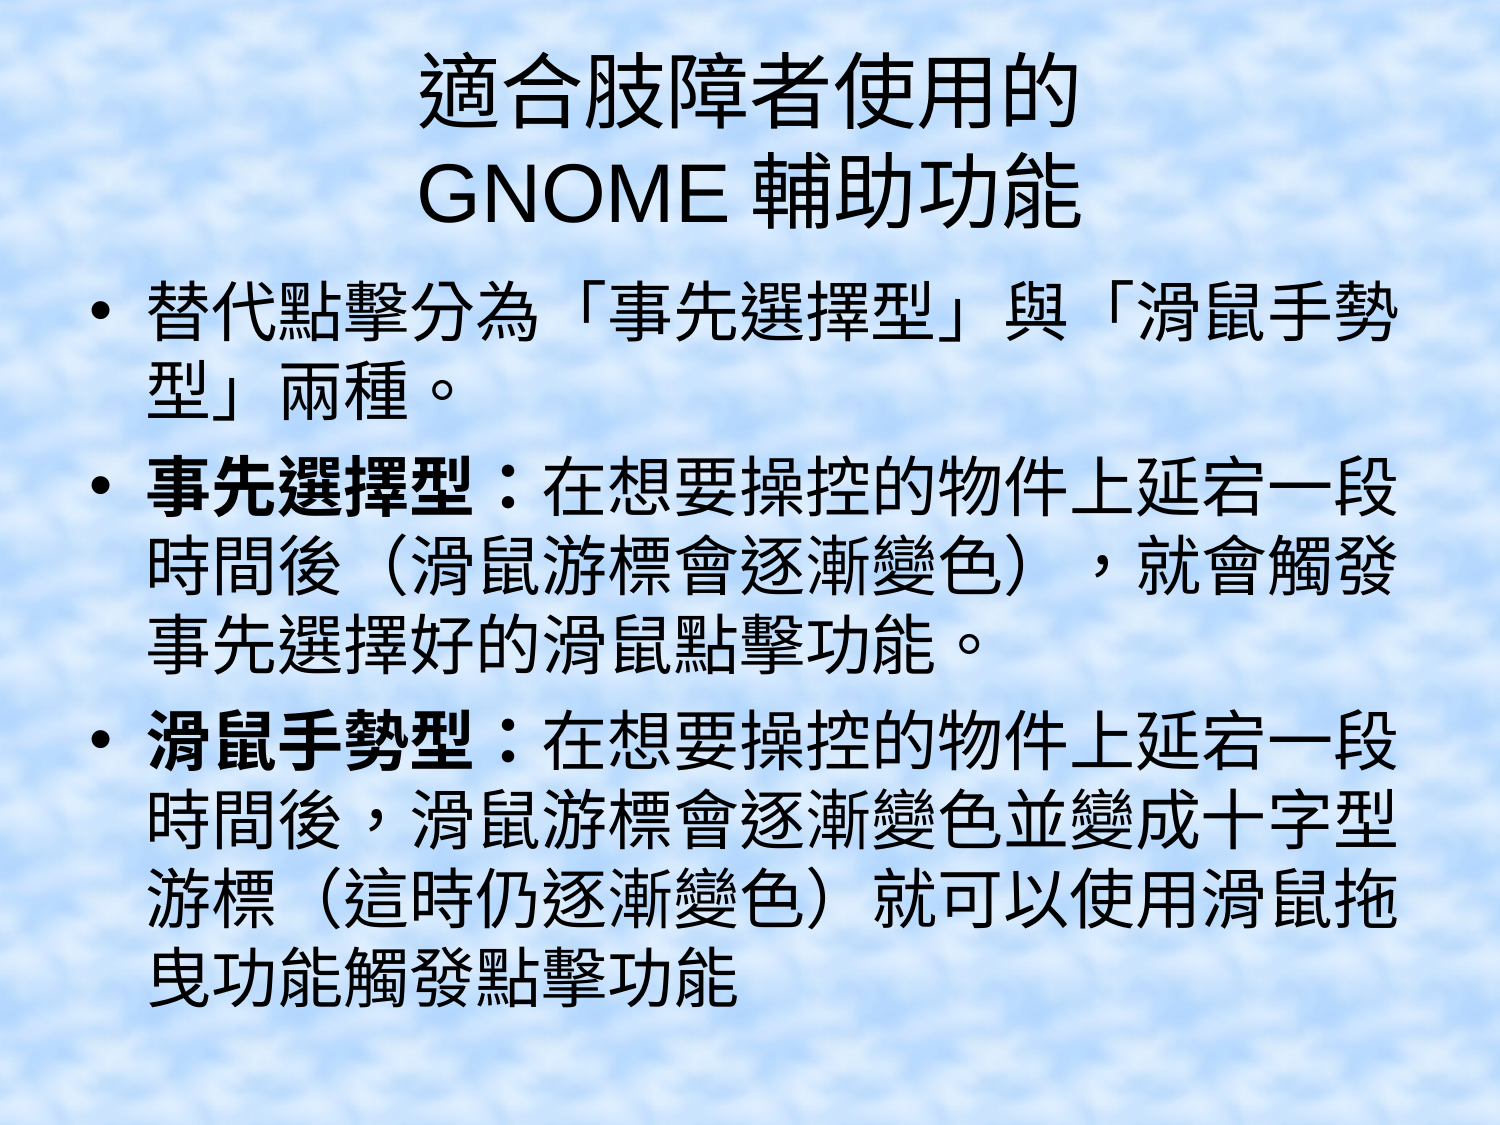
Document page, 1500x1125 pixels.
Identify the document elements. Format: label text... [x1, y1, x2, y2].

title 適合肢障者使用的 GNOME輔助功能 [75, 20, 1426, 257]
picture [0, 0, 1500, 1125]
list 替代點擊分為「事先選擇型」與「滑鼠手勢型」兩種。 事先選擇型：在想要操控的物件上延宕一段時間後（滑鼠游標會逐漸變色），就會觸發事先選擇好的滑鼠點擊功能。 滑鼠手勢型：在想要操控的物件上延宕一段時間後，滑鼠游標會逐漸變色並變成十字型游標（這時仍逐漸變色）就可以使用滑鼠拖曳功能觸發點擊功能 [75, 262, 1426, 1031]
